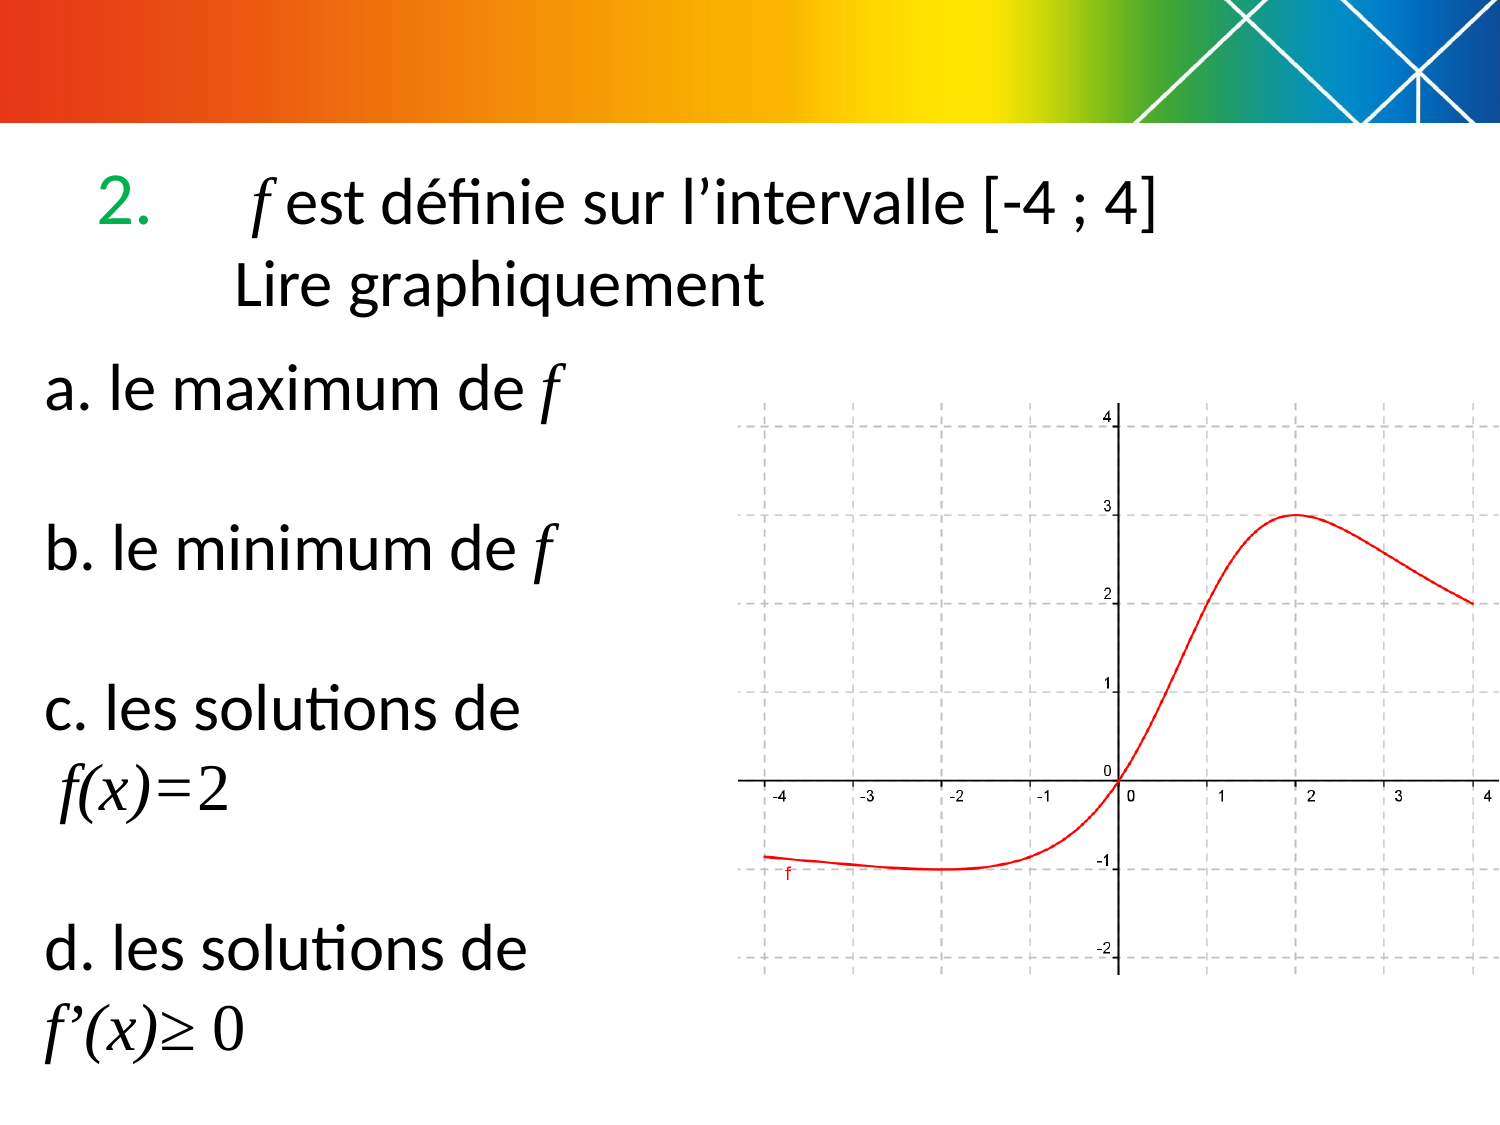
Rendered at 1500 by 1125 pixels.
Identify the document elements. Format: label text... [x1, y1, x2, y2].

text_box a. le maximum de f b. le minimum de f c. les solutions de f(x)=2 d. les solutions de f’(x)≥ 0 [29, 336, 709, 1125]
title f est définie sur l’intervalle [-4 ; 4] Lire graphiquement [81, 141, 1500, 327]
picture [0, 0, 1359, 123]
picture [738, 403, 1499, 975]
picture [1340, 0, 1500, 123]
